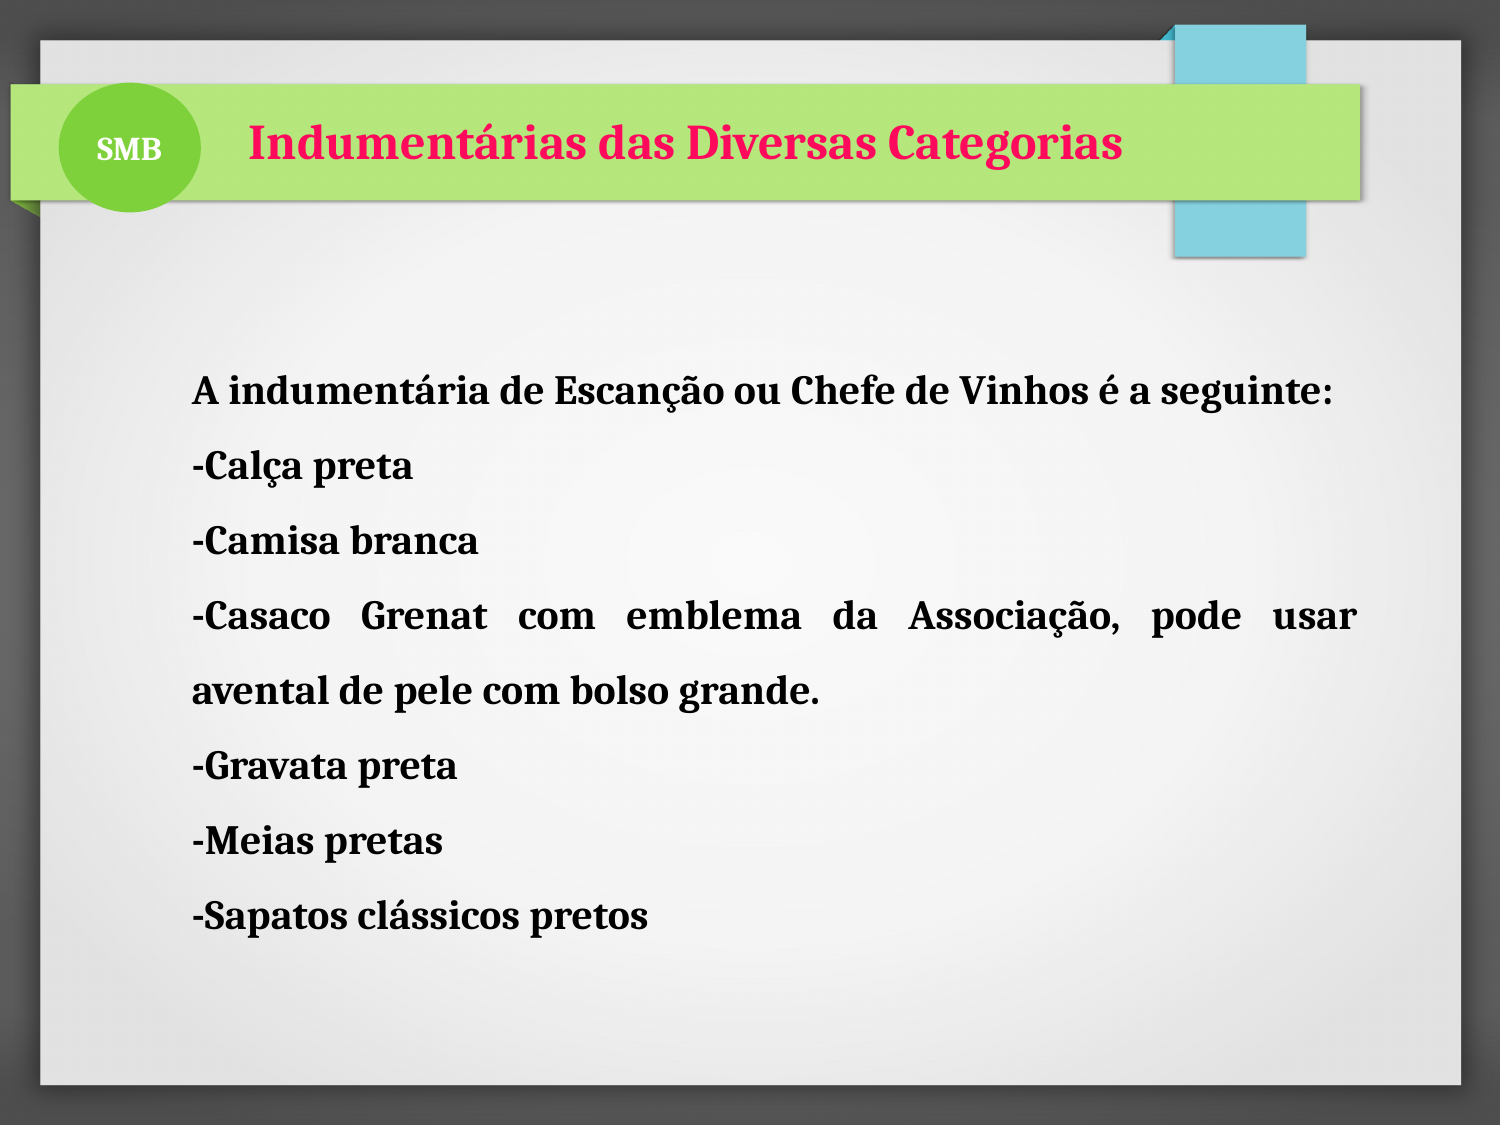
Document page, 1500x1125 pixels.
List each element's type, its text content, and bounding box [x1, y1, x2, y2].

text_box SMB [58, 82, 201, 213]
picture [0, 0, 1500, 1125]
text_box A indumentária de Escanção ou Chefe de Vinhos é a seguinte: -Calça preta -Camisa branca -Casaco Grenat com emblema da Associação, pode usar avental de pele com bolso grande. -Gravata preta -Meias pretas -Sapatos clássicos pretos [177, 330, 1373, 946]
text_box Indumentárias das Diversas Categorias [224, 102, 1241, 178]
